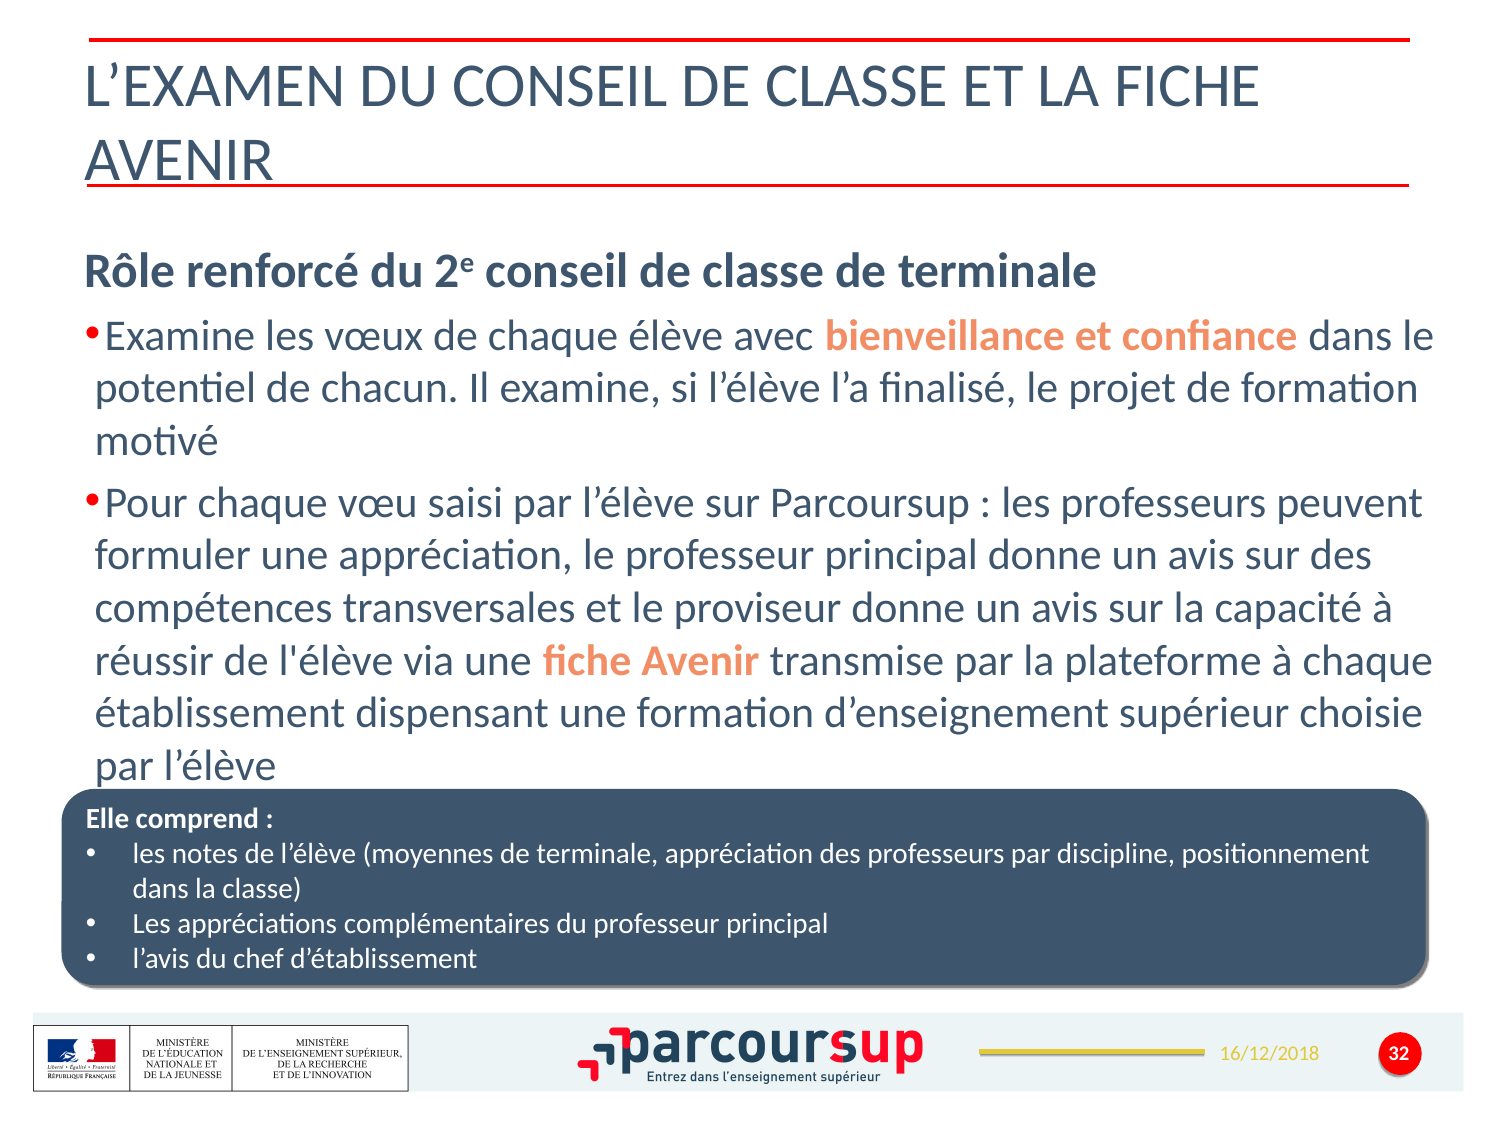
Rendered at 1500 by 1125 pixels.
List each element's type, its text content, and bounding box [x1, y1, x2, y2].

text_box Elle comprend : les notes de l’élève (moyennes de terminale, appréciation des professeurs par discipline, positionnement dans la classe) Les appréciations complémentaires du professeur principal l’avis du chef d’établissement [61, 788, 1426, 986]
slide_number <numéro> [1368, 1031, 1430, 1074]
list Rôle renforcé du 2e conseil de classe de terminale Examine les vœux de chaque élève avec bienveillance et confiance dans le potentiel de chacun. Il examine, si l’élève l’a finalisé, le projet de formation motivé Pour chaque vœu saisi par l’élève sur Parcoursup : les professeurs peuvent formuler une appréciation, le professeur principal donne un avis sur des compétences transversales et le proviseur donne un avis sur la capacité à réussir de l'élève via une fiche Avenir transmise par la plateforme à chaque établissement dispensant une formation d’enseignement supérieur choisie par l’élève La fiche Avenir associée à chaque vœu est consultable par les élèves et leurs familles sur parcoursup.fr à partir du 15 mai [69, 230, 1452, 986]
title L’examen du conseil de classe et la fiche avenir [69, 12, 1409, 224]
picture [0, 0, 1499, 1124]
